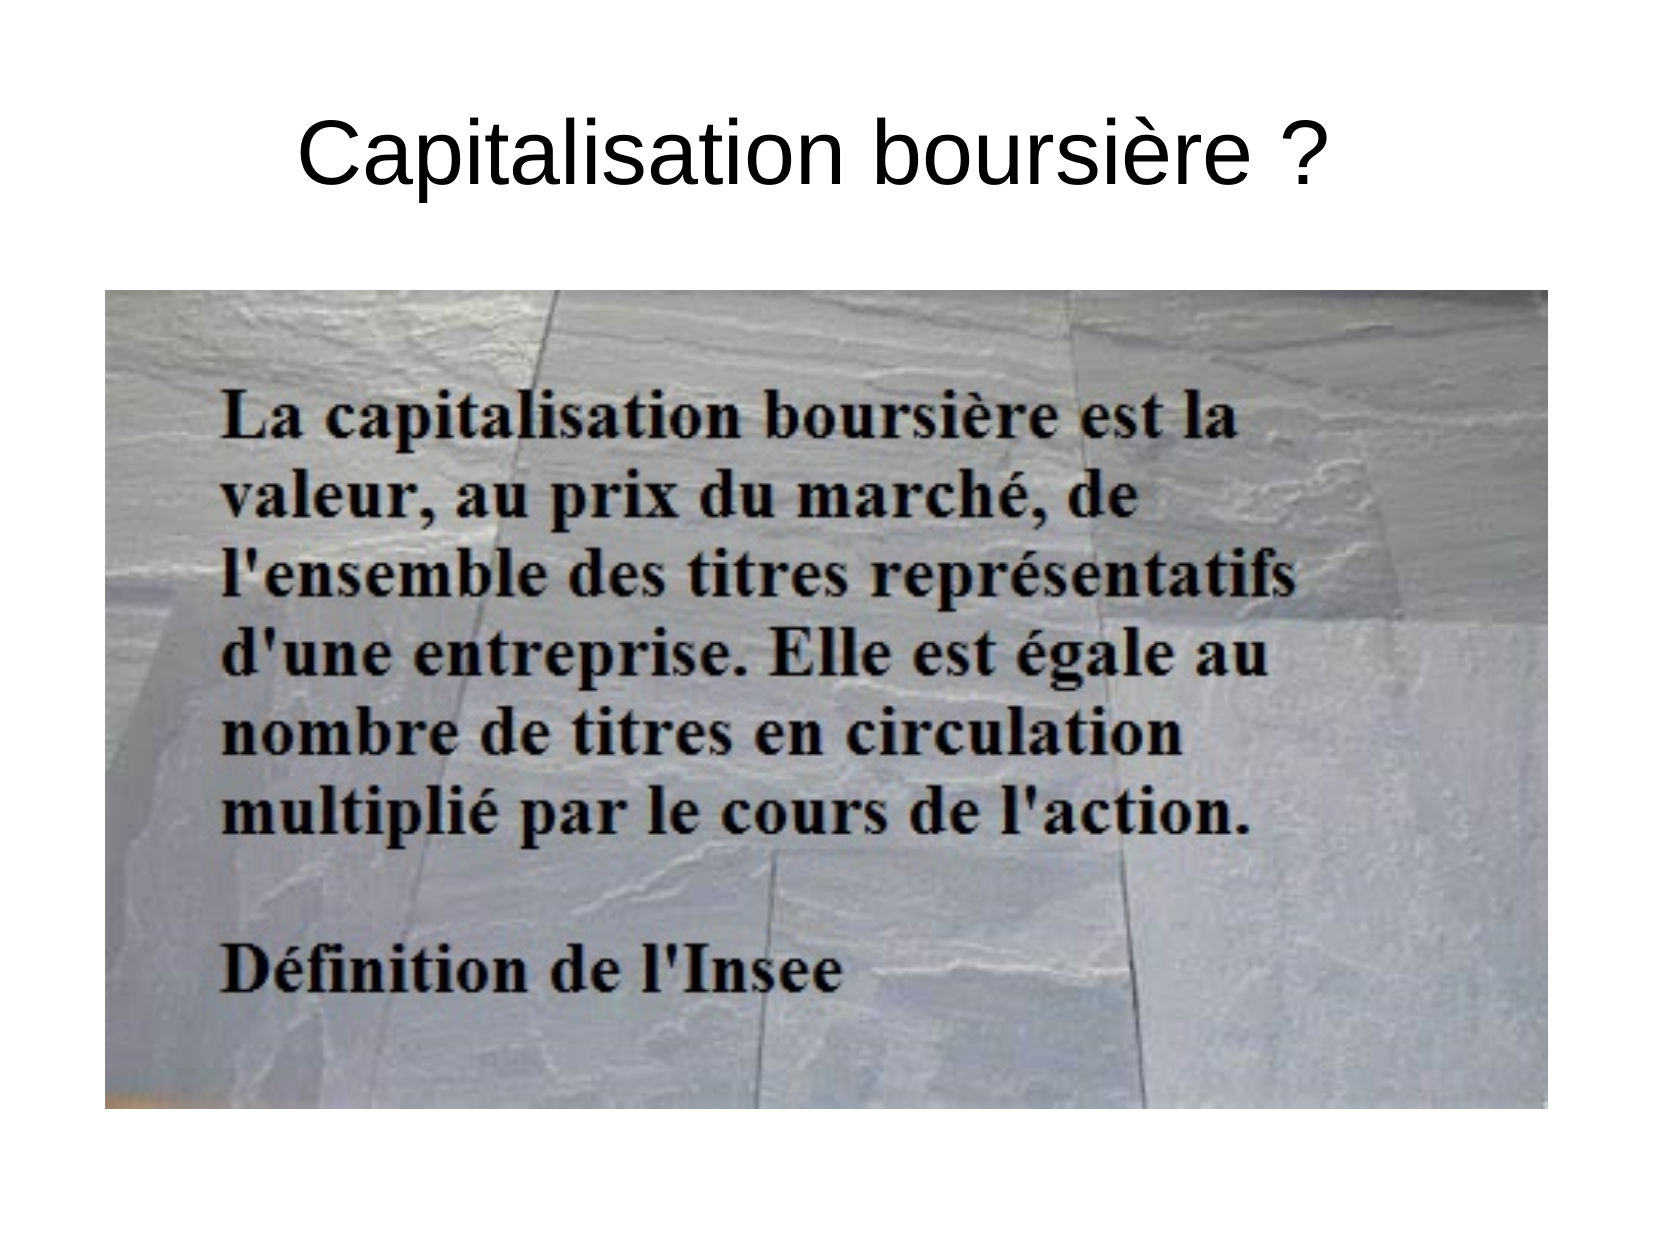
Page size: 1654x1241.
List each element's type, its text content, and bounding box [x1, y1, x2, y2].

title Capitalisation boursière ? [82, 49, 1571, 257]
picture [105, 290, 1548, 1109]
